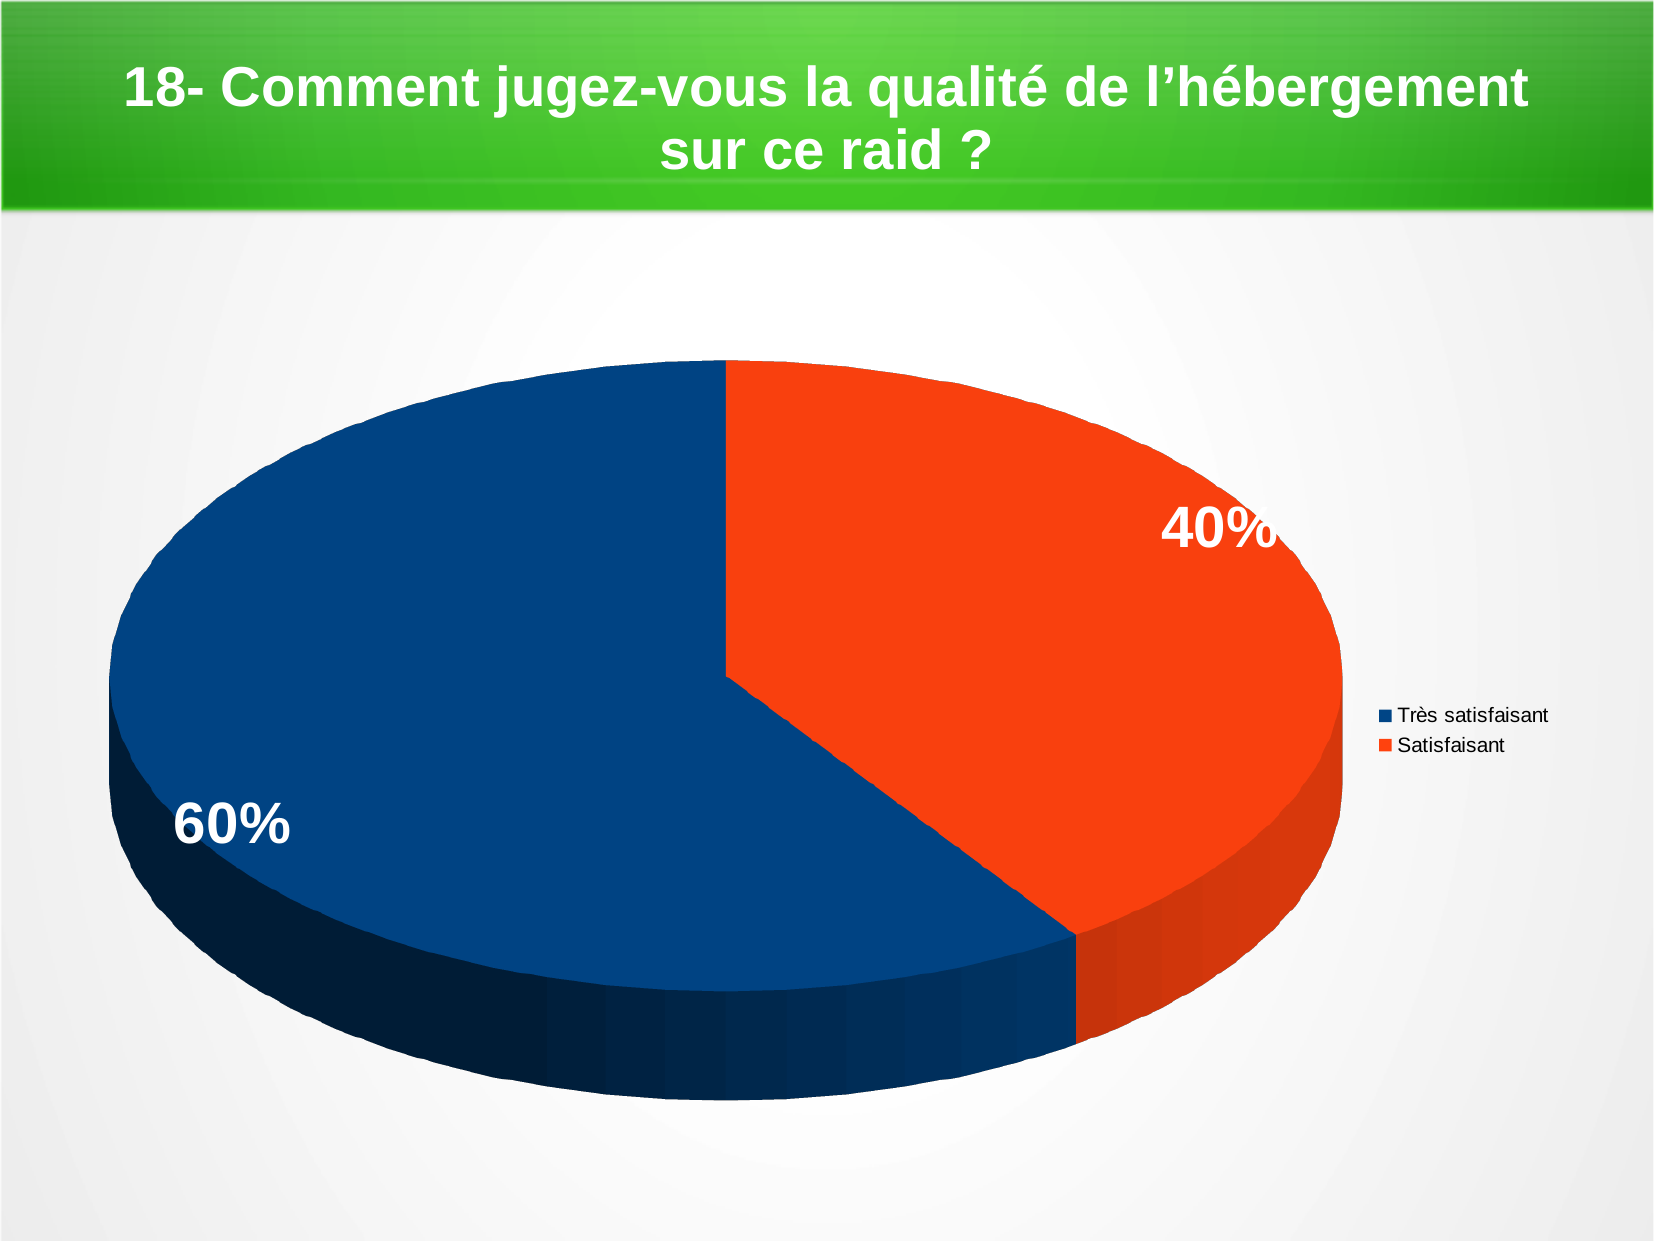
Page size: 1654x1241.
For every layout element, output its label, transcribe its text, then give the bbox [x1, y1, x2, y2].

picture [0, 0, 1654, 1241]
title 18- Comment jugez-vous la qualité de l’hébergement sur ce raid ? [82, 47, 1571, 189]
chart [80, 289, 1569, 1172]
